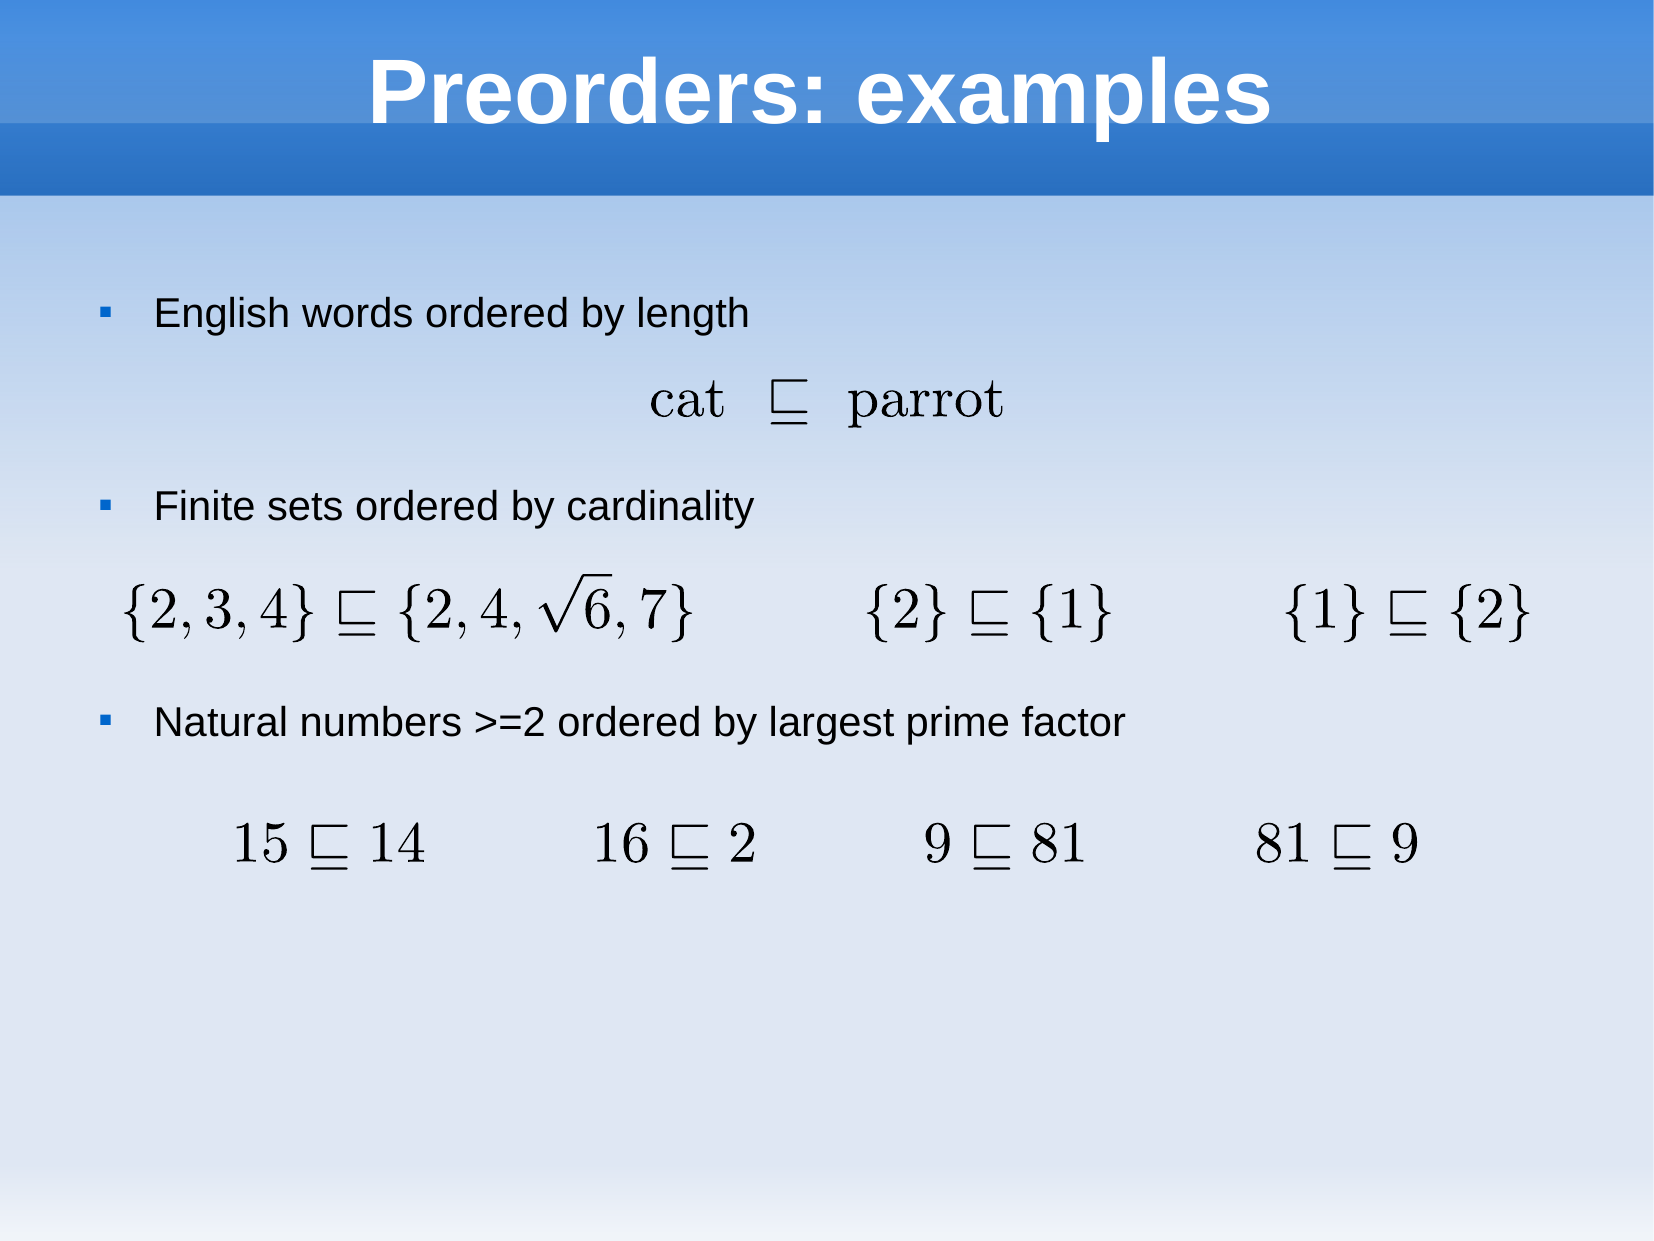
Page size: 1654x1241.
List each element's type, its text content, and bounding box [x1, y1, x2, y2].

list English words ordered by length Finite sets ordered by cardinality Natural numbers >=2 ordered by largest prime factor [82, 290, 1571, 1109]
picture [0, 0, 1654, 1241]
title Preorders: examples [76, 0, 1565, 188]
